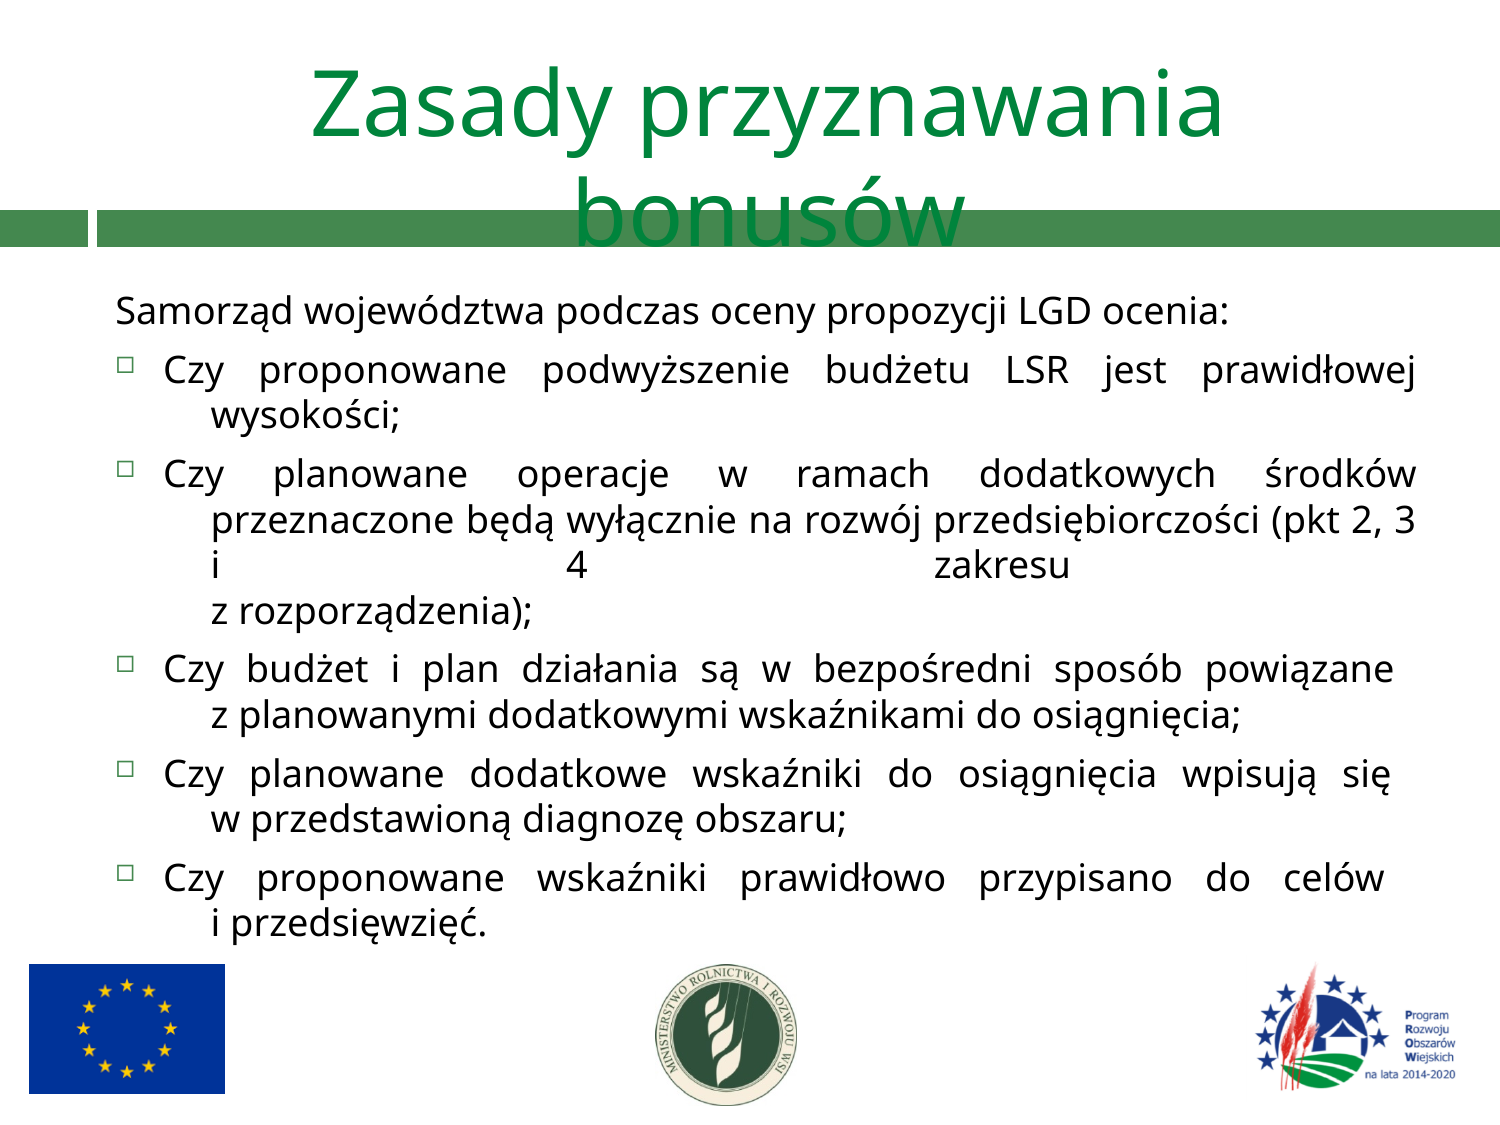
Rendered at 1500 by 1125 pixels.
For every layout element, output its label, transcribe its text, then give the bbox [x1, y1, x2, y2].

title Zasady przyznawania bonusów [100, 37, 1438, 201]
list Samorząd województwa podczas oceny propozycji LGD ocenia: Czy proponowane podwyższenie budżetu LSR jest prawidłowej wysokości; Czy planowane operacje w ramach dodatkowych środków przeznaczone będą wyłącznie na rozwój przedsiębiorczości (pkt 2, 3 i 4 zakresu z rozporządzenia); Czy budżet i plan działania są w bezpośredni sposób powiązane z planowanymi dodatkowymi wskaźnikami do osiągnięcia; Czy planowane dodatkowe wskaźniki do osiągnięcia wpisują się w przedstawioną diagnozę obszaru; Czy proponowane wskaźniki prawidłowo przypisano do celów i przedsięwzięć. [100, 278, 1438, 956]
